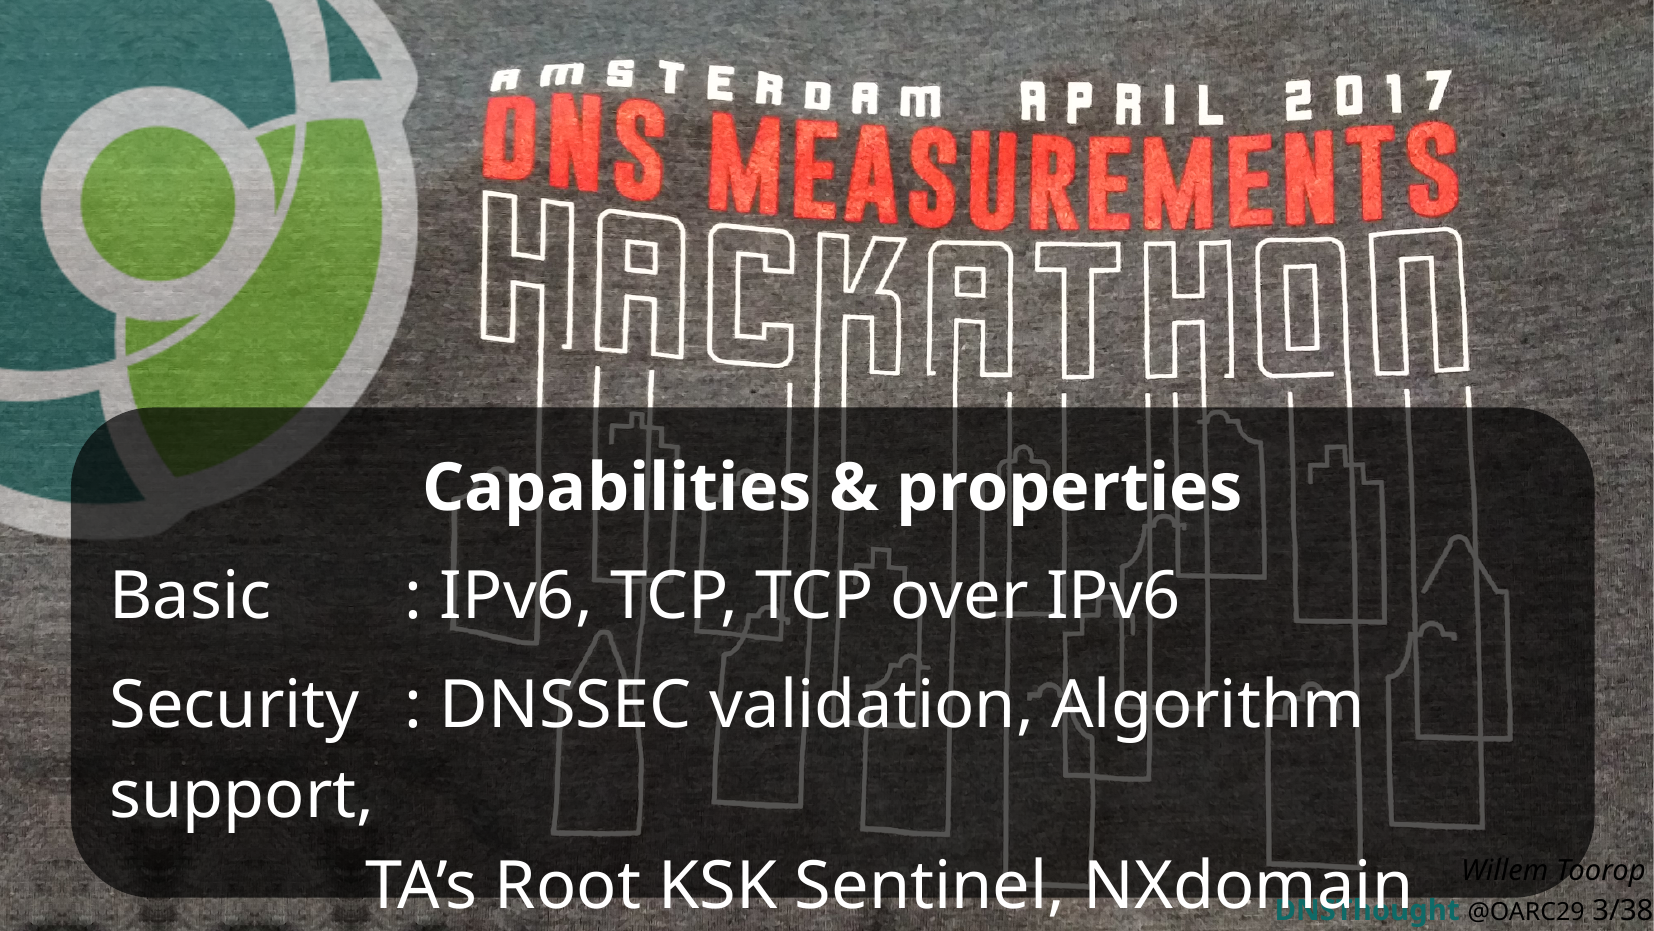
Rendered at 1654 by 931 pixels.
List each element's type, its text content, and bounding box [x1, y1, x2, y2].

picture [0, 0, 1654, 931]
text_box Capabilities & properties Basic : IPv6, TCP, TCP over IPv6 Security : DNSSEC validation, Algorithm support, TA’s Root KSK Sentinel, NXdomain rewrite Privacy : Qname minimization, EDNS Client Subnet [70, 407, 1595, 898]
